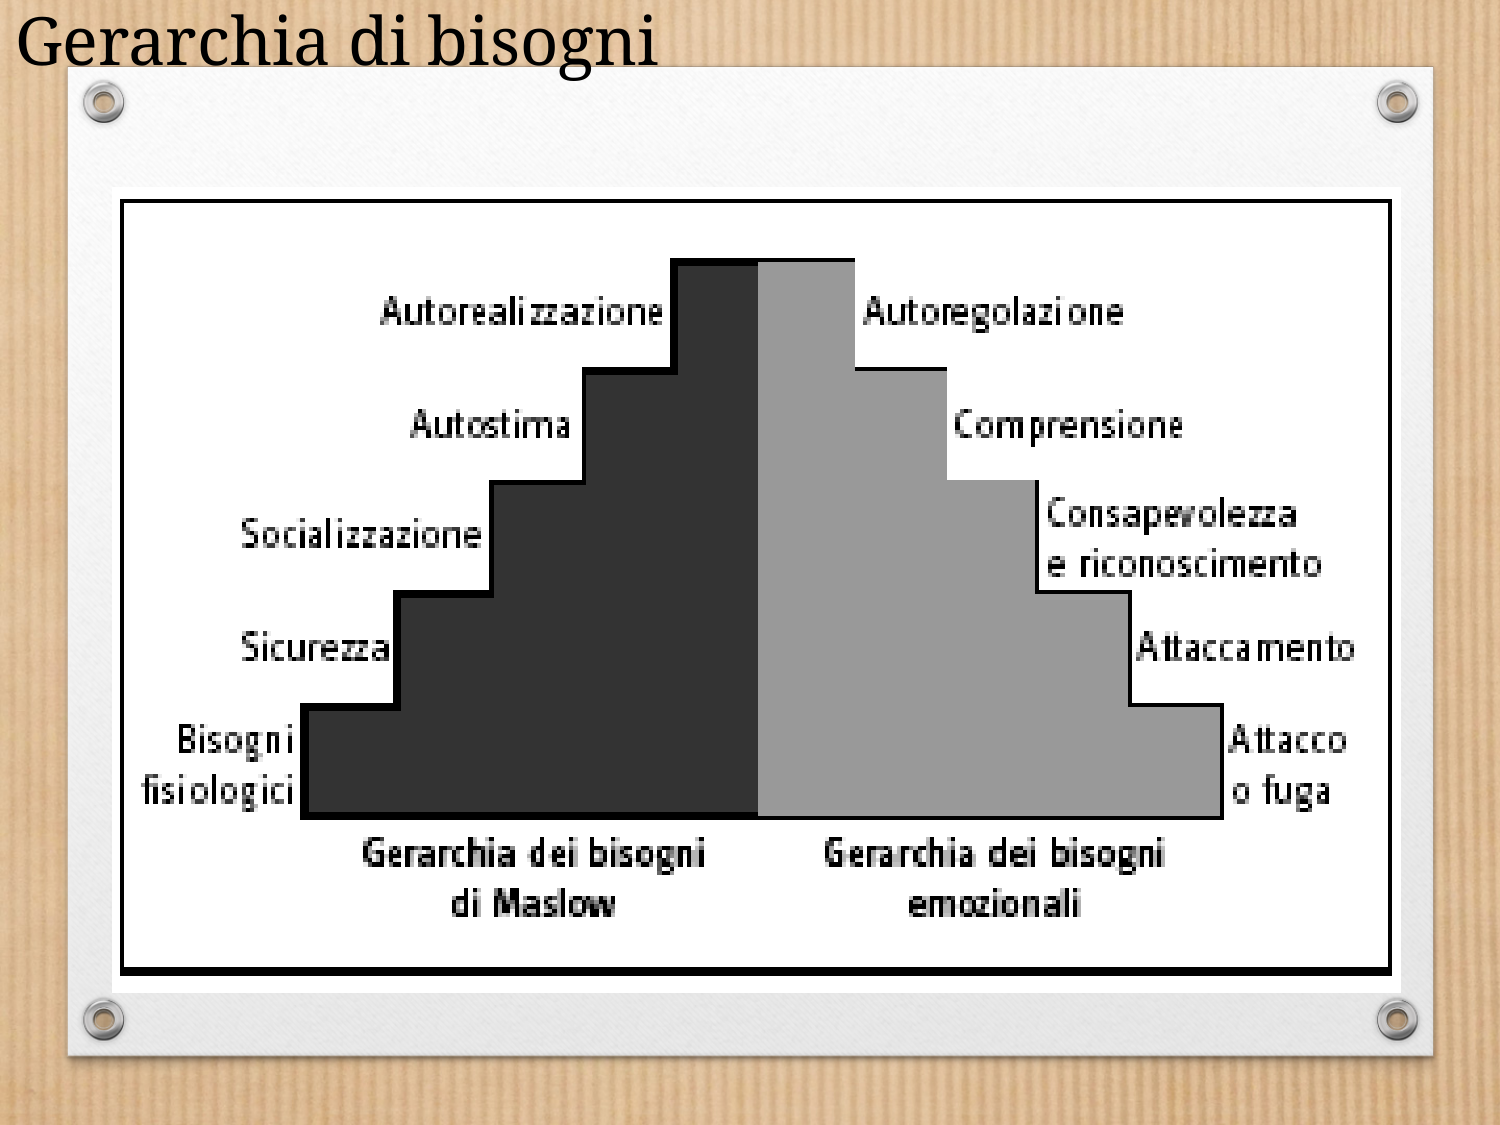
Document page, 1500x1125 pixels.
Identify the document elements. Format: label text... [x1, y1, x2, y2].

text_box Gerarchia di bisogni [0, 0, 1263, 87]
picture [112, 187, 1401, 993]
